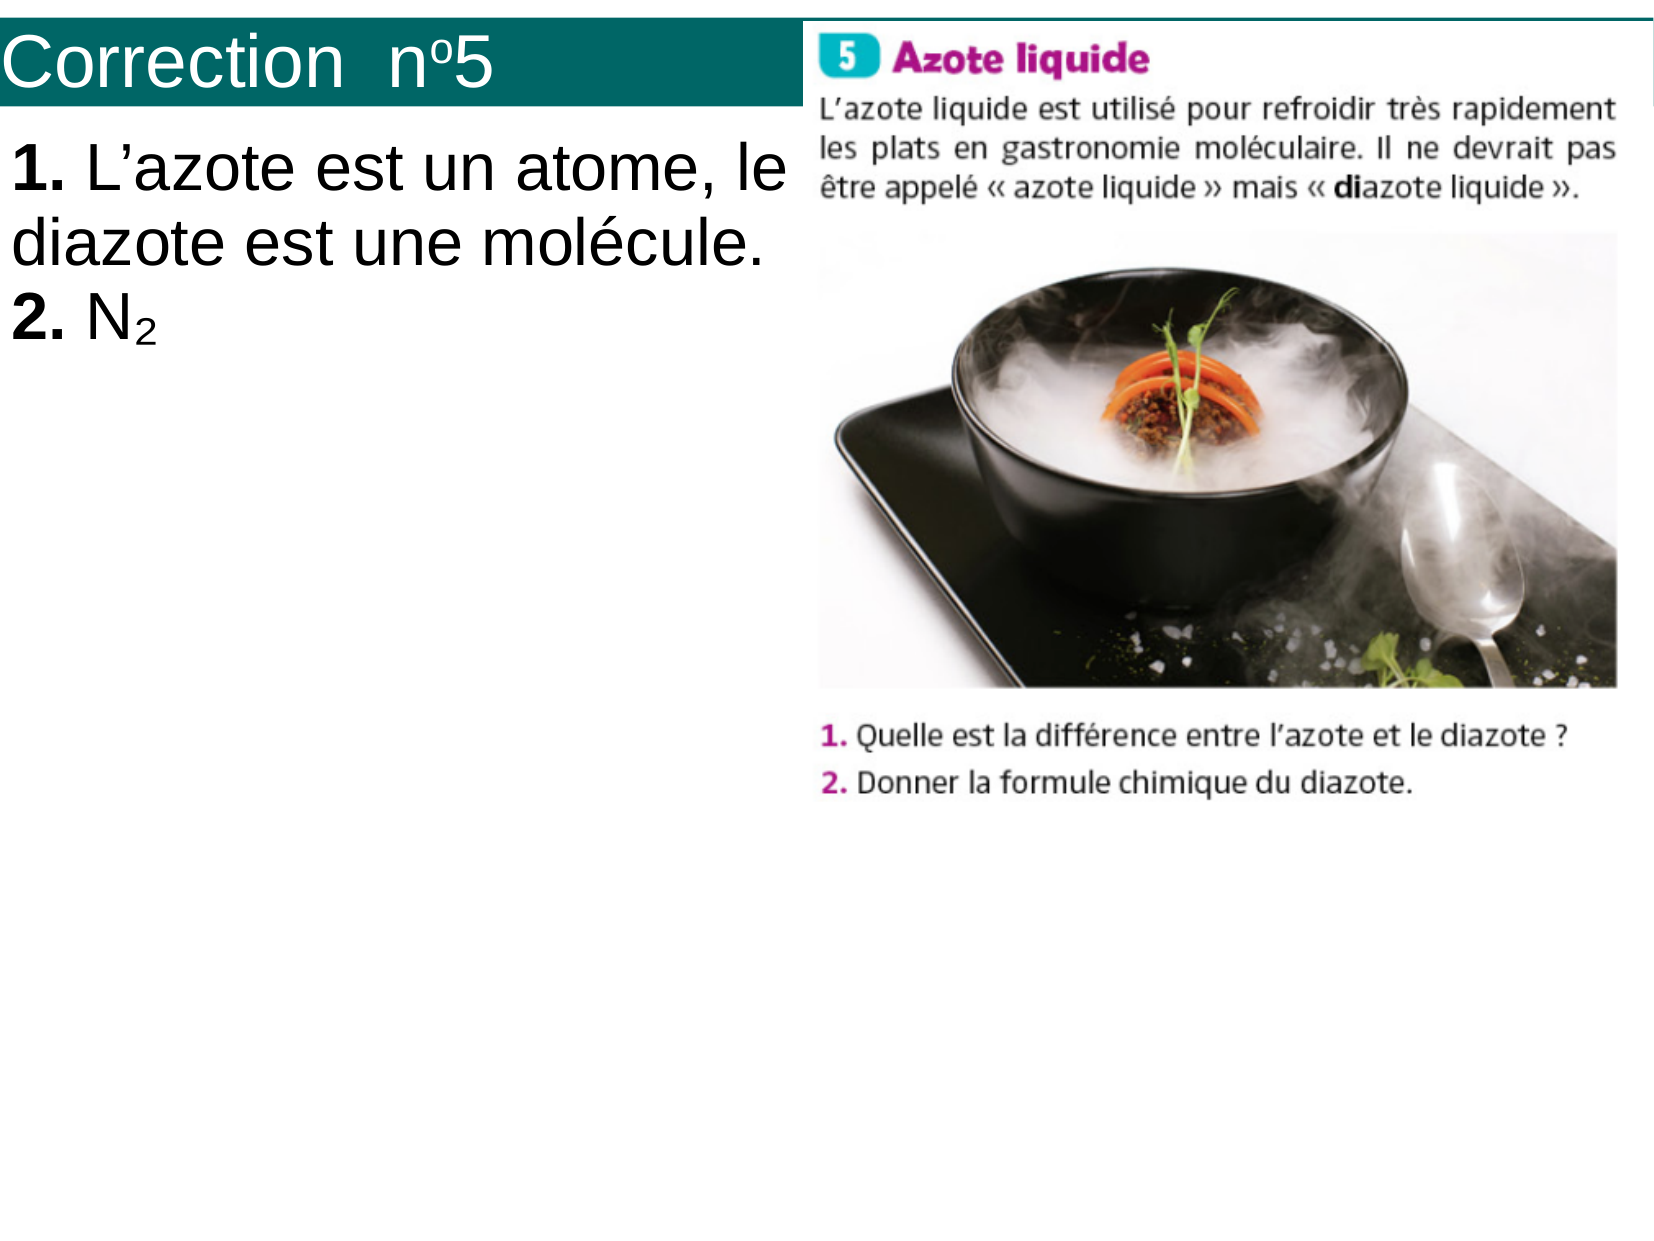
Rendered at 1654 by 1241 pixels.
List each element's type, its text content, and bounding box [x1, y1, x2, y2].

picture [803, 21, 1654, 815]
subtitle 1. L’azote est un atome, le diazote est une molécule. 2. N₂ [11, 129, 1642, 1229]
title Correction no5 [0, 17, 1654, 107]
